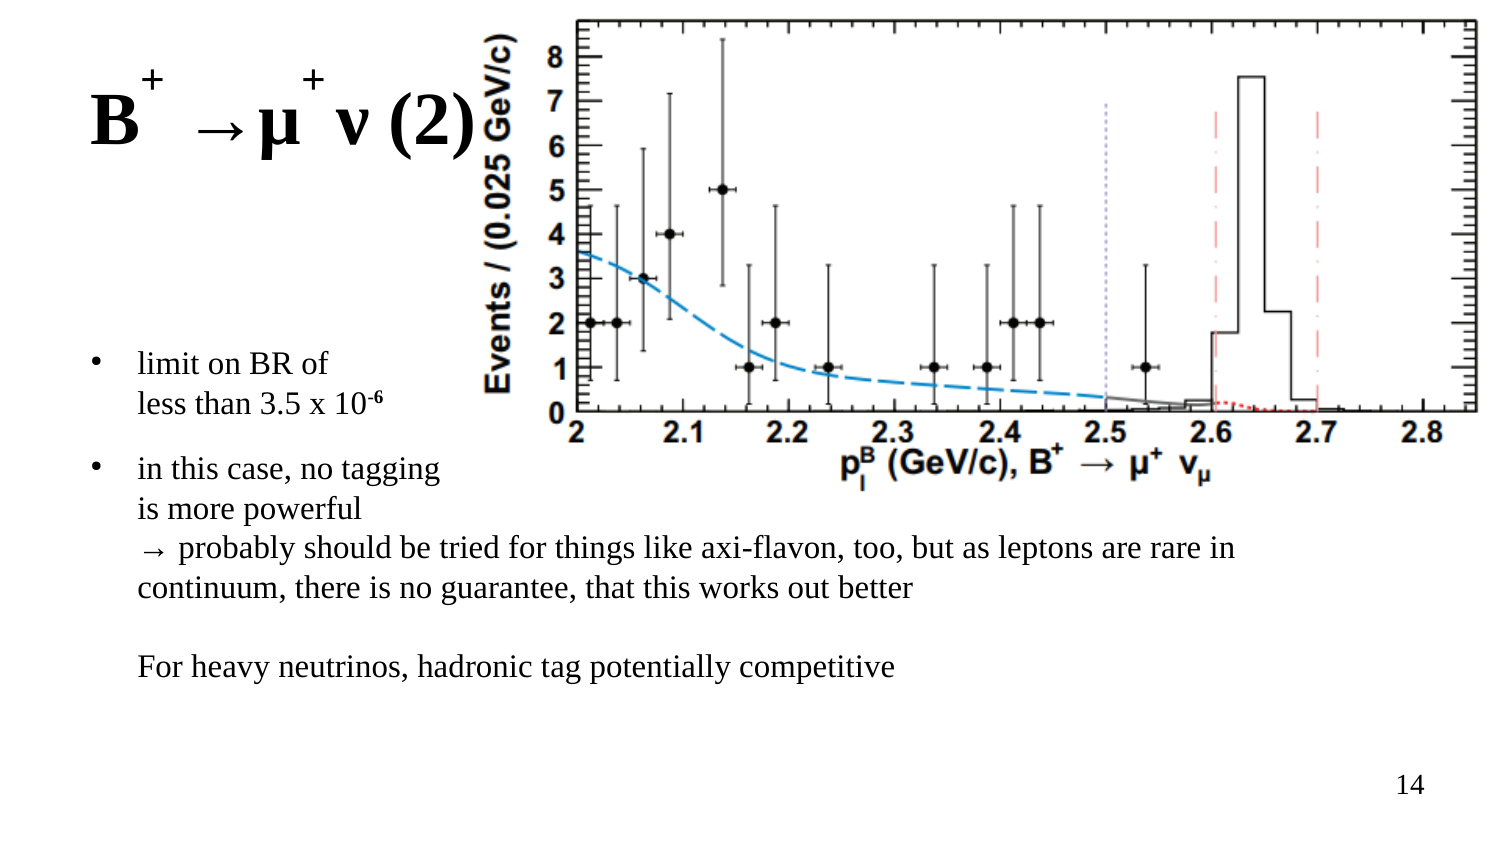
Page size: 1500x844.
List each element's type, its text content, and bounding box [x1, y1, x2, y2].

picture [465, 0, 1497, 507]
title B+ →μ+ ν (2) [75, 33, 1425, 175]
list limit on BR of less than 3.5 x 10-6 in this case, no tagging is more powerful → probably should be tried for things like axi-flavon, too, but as leptons are rare in continuum, there is no guarantee, that this works out better For heavy neutrinos, hadronic tag potentially competitive [75, 197, 1395, 687]
